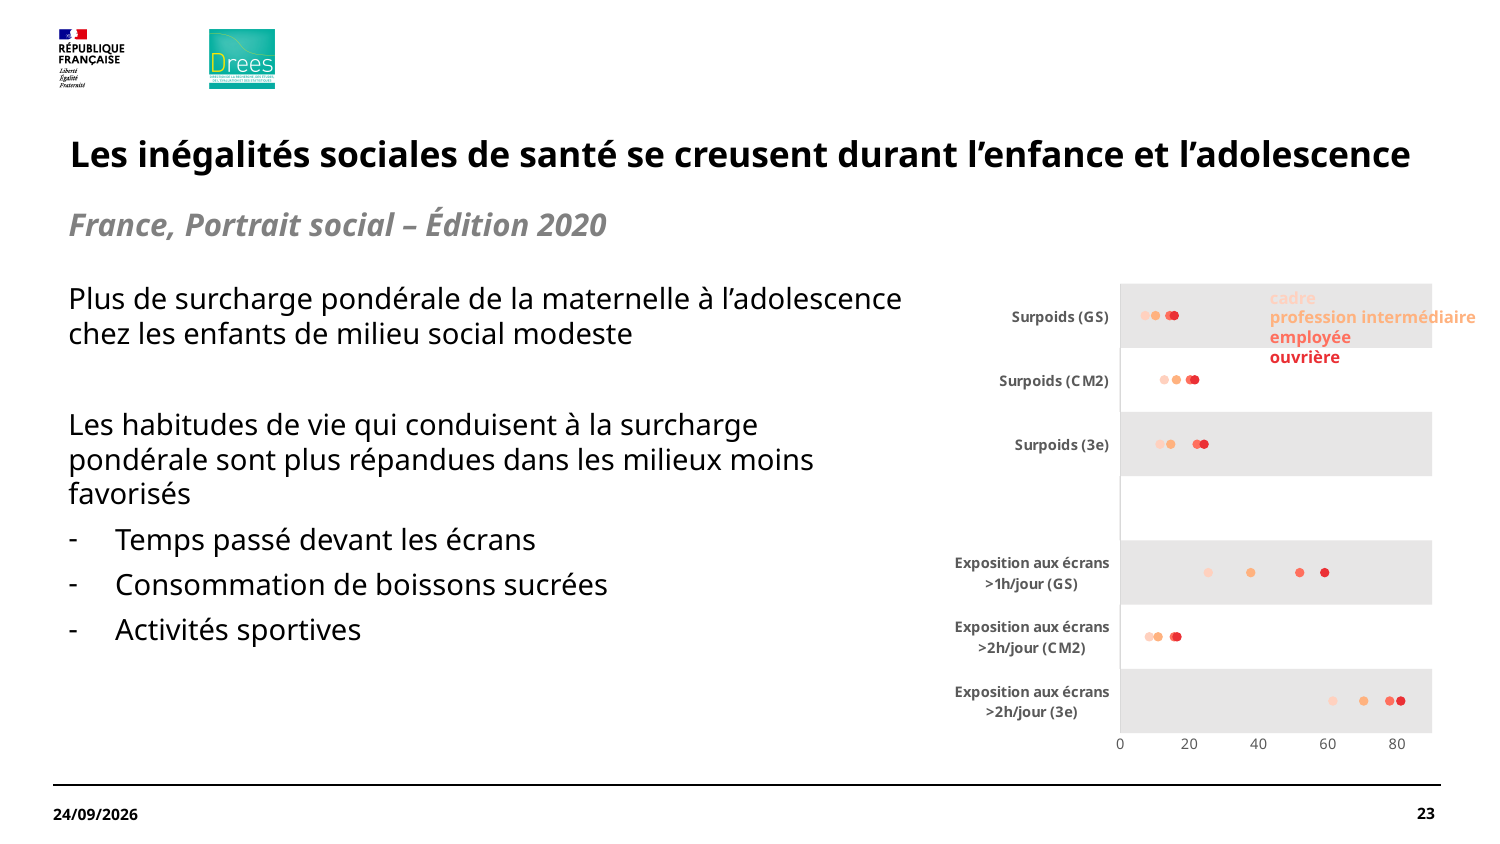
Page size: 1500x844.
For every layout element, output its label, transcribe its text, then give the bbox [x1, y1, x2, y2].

list France, Portrait social – Édition 2020 [53, 204, 1436, 245]
picture [927, 268, 1447, 771]
text_box cadre profession intermédiaire employée ouvrière [1255, 280, 1492, 375]
picture [209, 29, 275, 89]
title Les inégalités sociales de santé se creusent durant l’enfance et l’adolescence [53, 112, 1436, 201]
slide_number 25/11/2024 [53, 787, 246, 844]
picture [47, 17, 136, 107]
list Plus de surcharge pondérale de la maternelle à l’adolescence chez les enfants de milieu social modeste Les habitudes de vie qui conduisent à la surcharge pondérale sont plus répandues dans les milieux moins favorisés Temps passé devant les écrans Consommation de boissons sucrées Activités sportives [53, 280, 904, 753]
